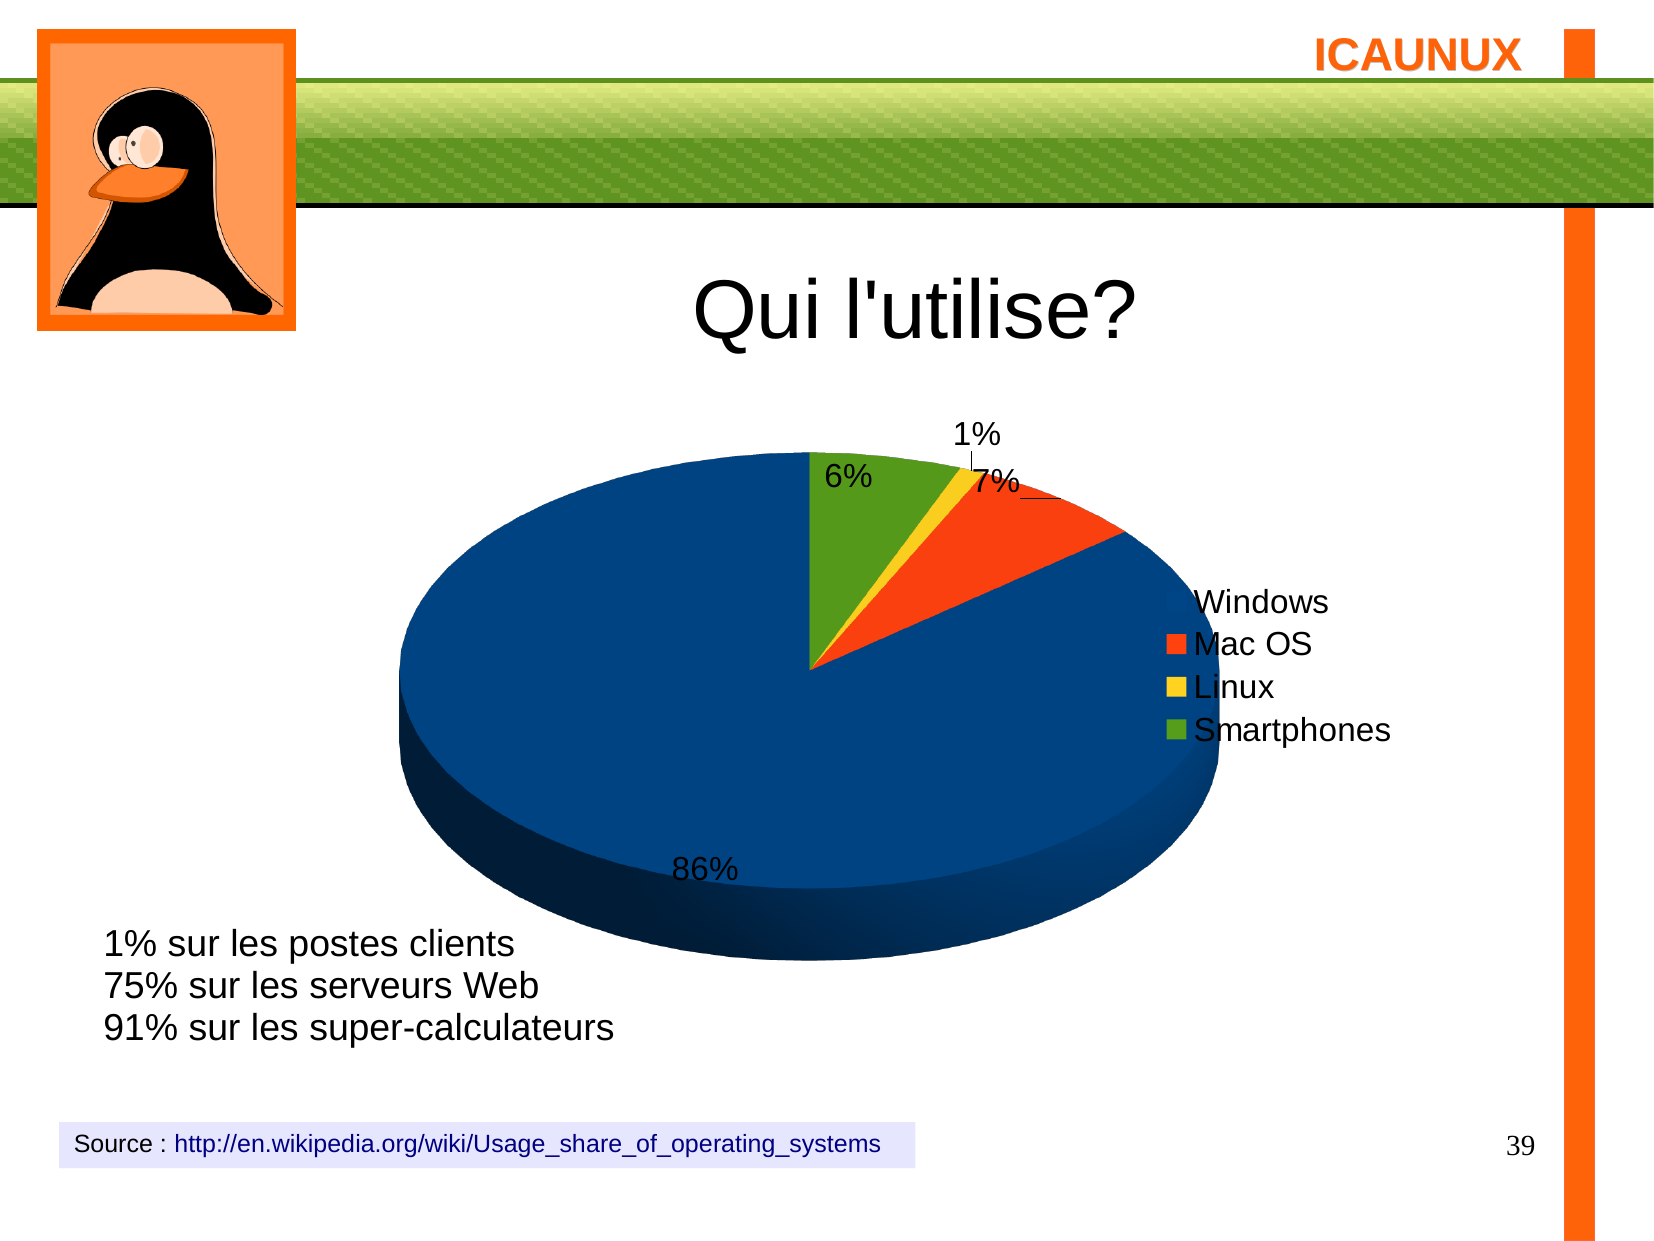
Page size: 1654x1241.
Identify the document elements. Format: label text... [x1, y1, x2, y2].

text_box Source : http://en.wikipedia.org/wiki/Usage_share_of_operating_systems [59, 1122, 916, 1169]
title Qui l'utilise? [324, 235, 1506, 384]
text_box 1% sur les postes clients 75% sur les serveurs Web 91% sur les super-calculateurs [88, 915, 627, 1070]
picture [0, 29, 1654, 331]
chart [282, 383, 1434, 962]
